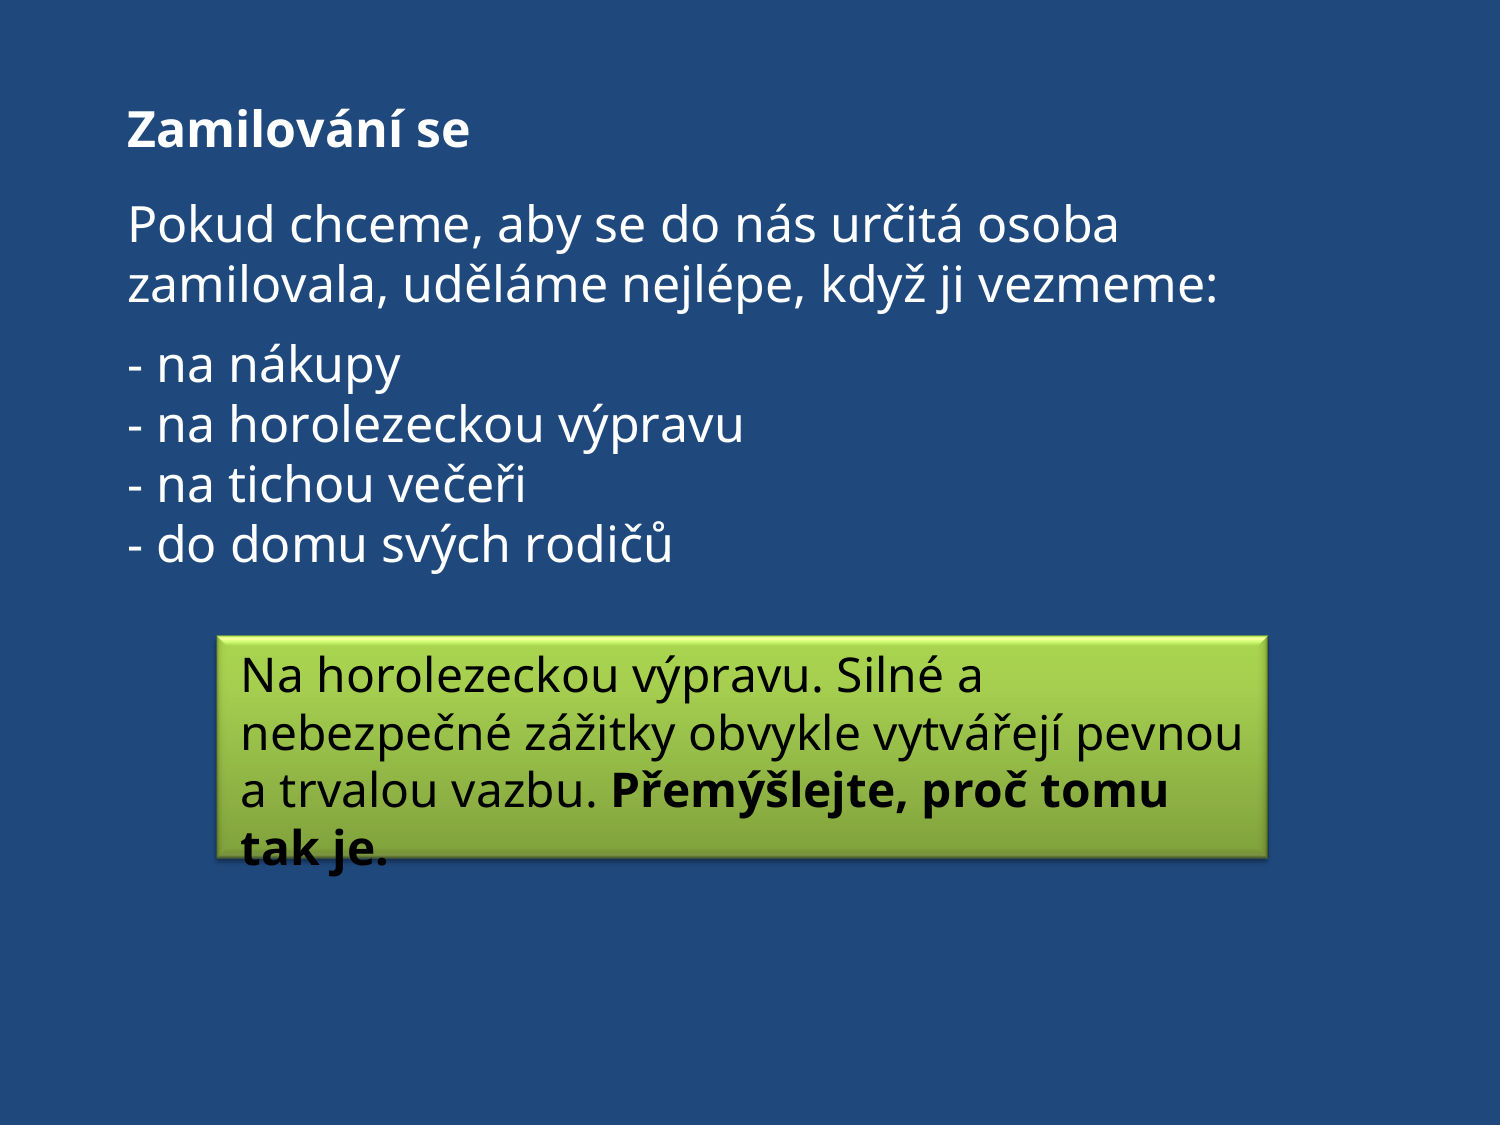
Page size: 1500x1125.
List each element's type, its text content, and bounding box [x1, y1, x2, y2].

title Zamilování se Pokud chceme, aby se do nás určitá osoba zamilovala, uděláme nejlépe, když ji vezmeme: - na nákupy - na horolezeckou výpravu - na tichou večeři - do domu svých rodičů [112, 89, 1388, 610]
picture [203, 623, 1293, 871]
text_box Na horolezeckou výpravu. Silné a nebezpečné zážitky obvykle vytvářejí pevnou a trvalou vazbu. Přemýšlejte, proč tomu tak je. [218, 637, 1269, 858]
